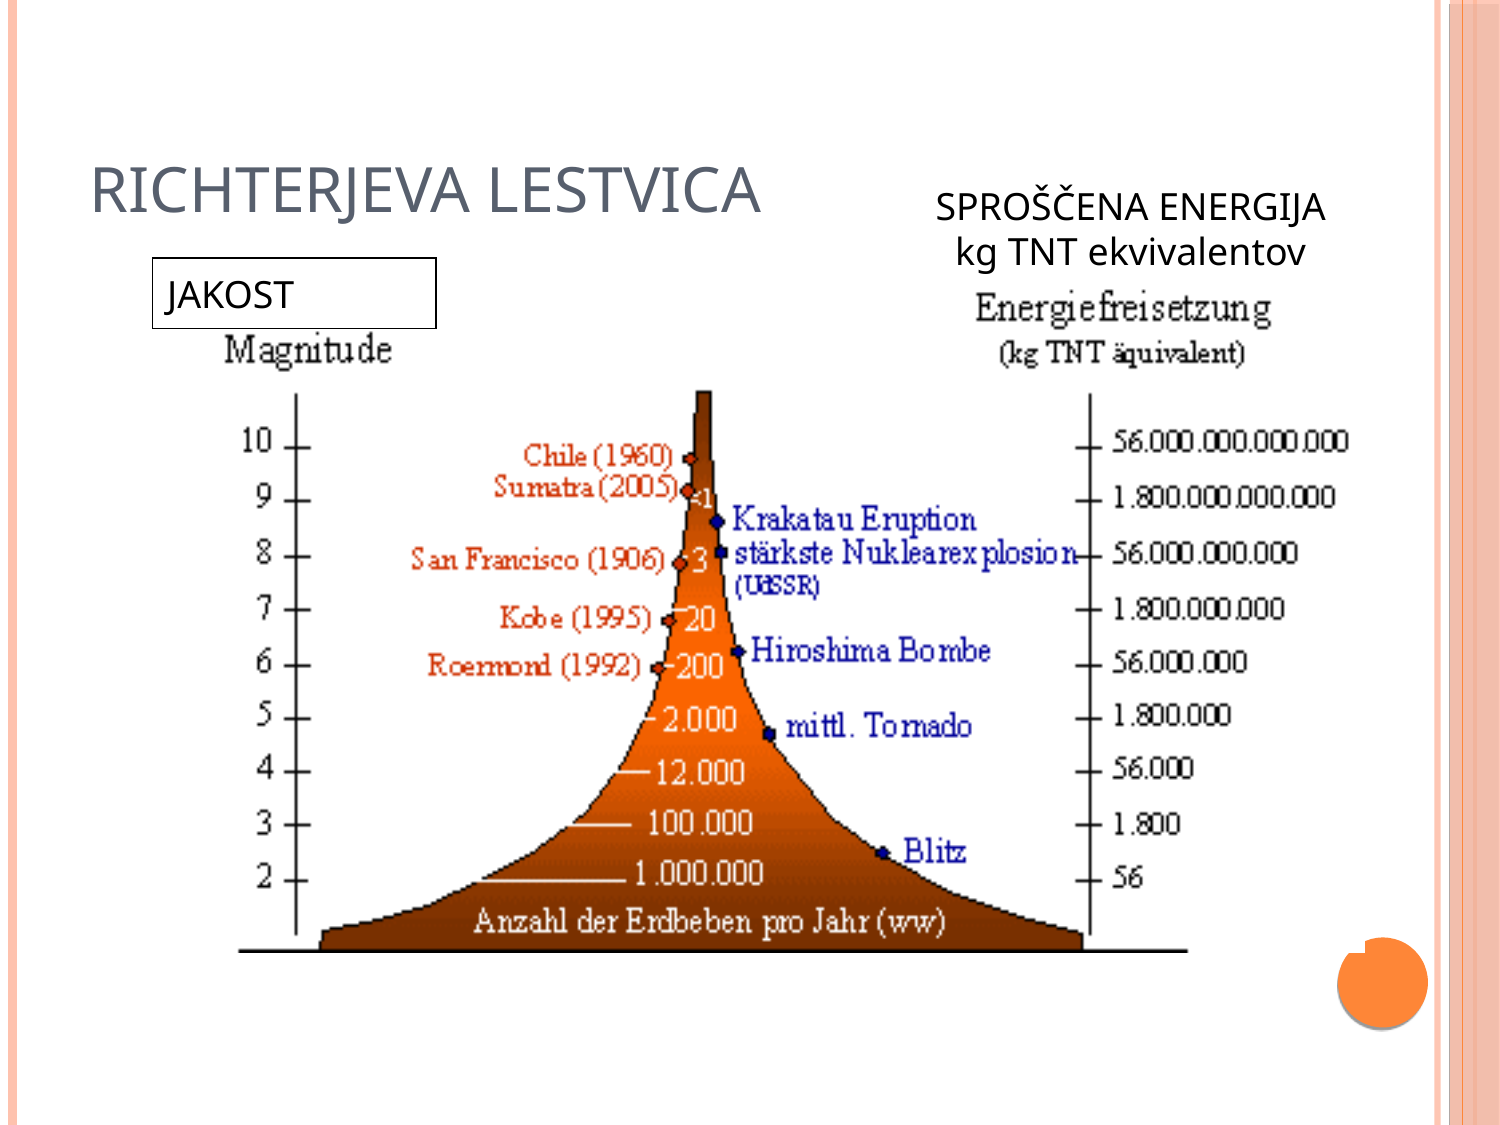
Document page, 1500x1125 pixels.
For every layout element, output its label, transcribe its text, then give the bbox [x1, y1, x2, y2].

text_box SPROŠČENA ENERGIJA kg TNT ekvivalentov [913, 175, 1348, 281]
picture [210, 277, 1365, 953]
title Richterjeva lestvica [75, 45, 1300, 233]
text_box JAKOST [152, 257, 436, 329]
